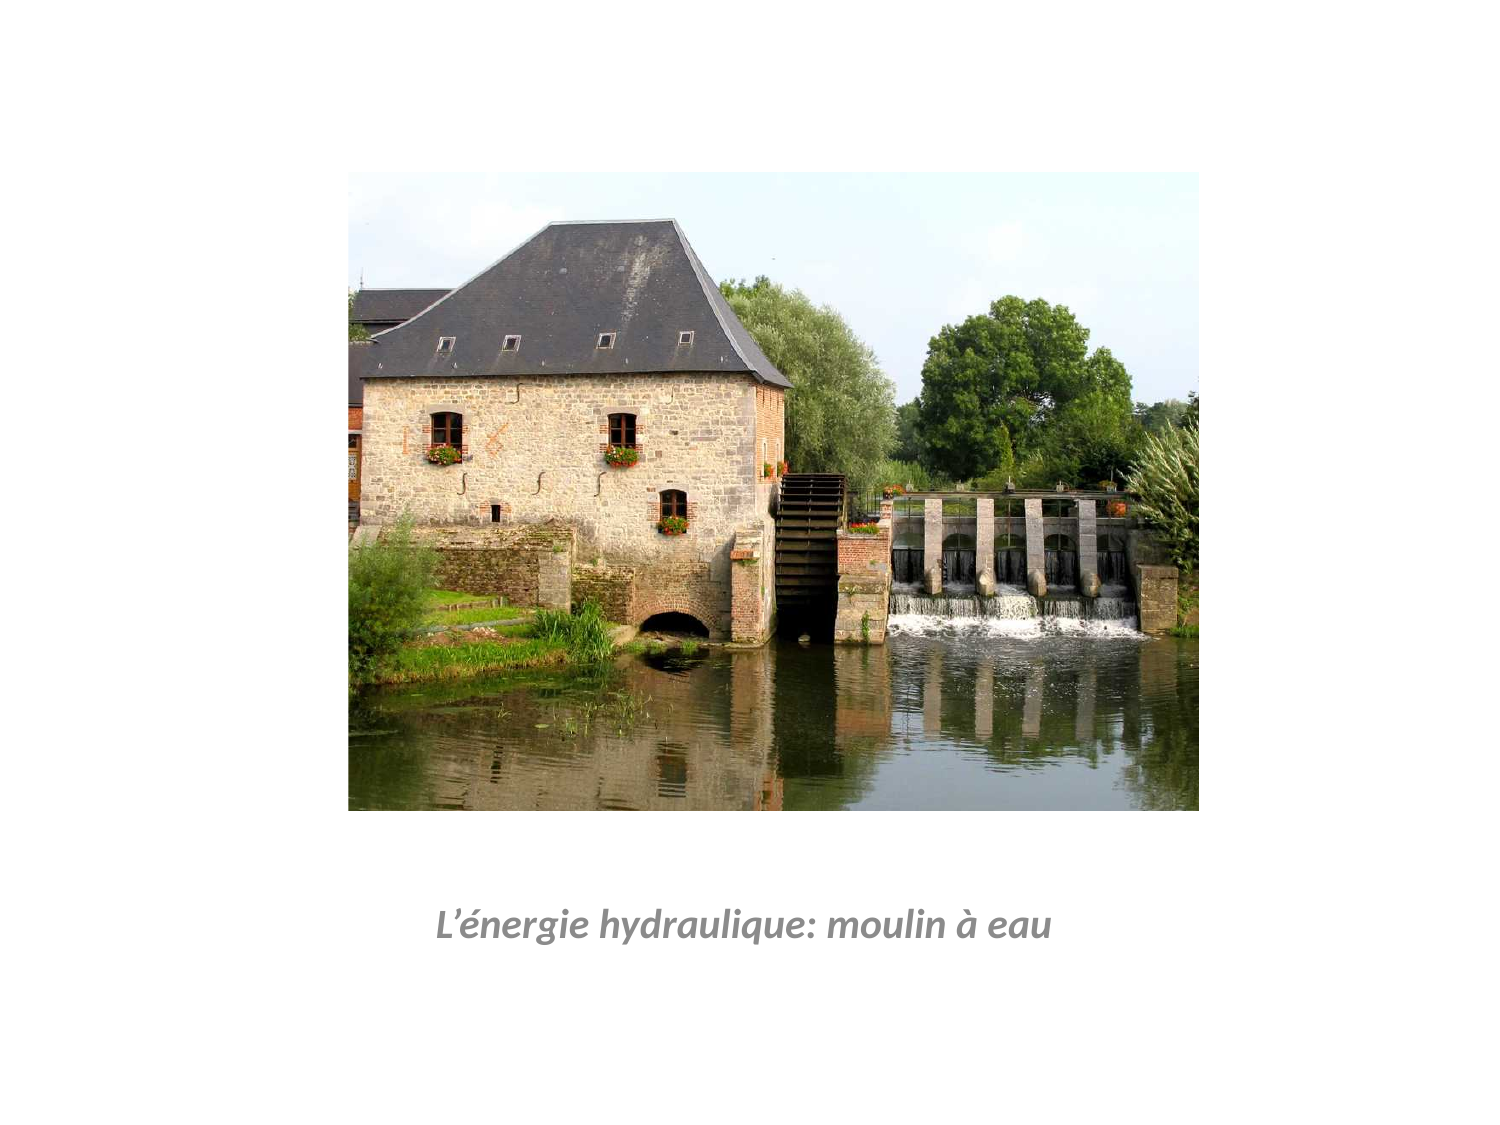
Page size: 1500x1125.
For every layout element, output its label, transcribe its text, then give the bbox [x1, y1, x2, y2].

picture [348, 172, 1199, 811]
text_box L’énergie hydraulique: moulin à eau [294, 880, 1194, 964]
